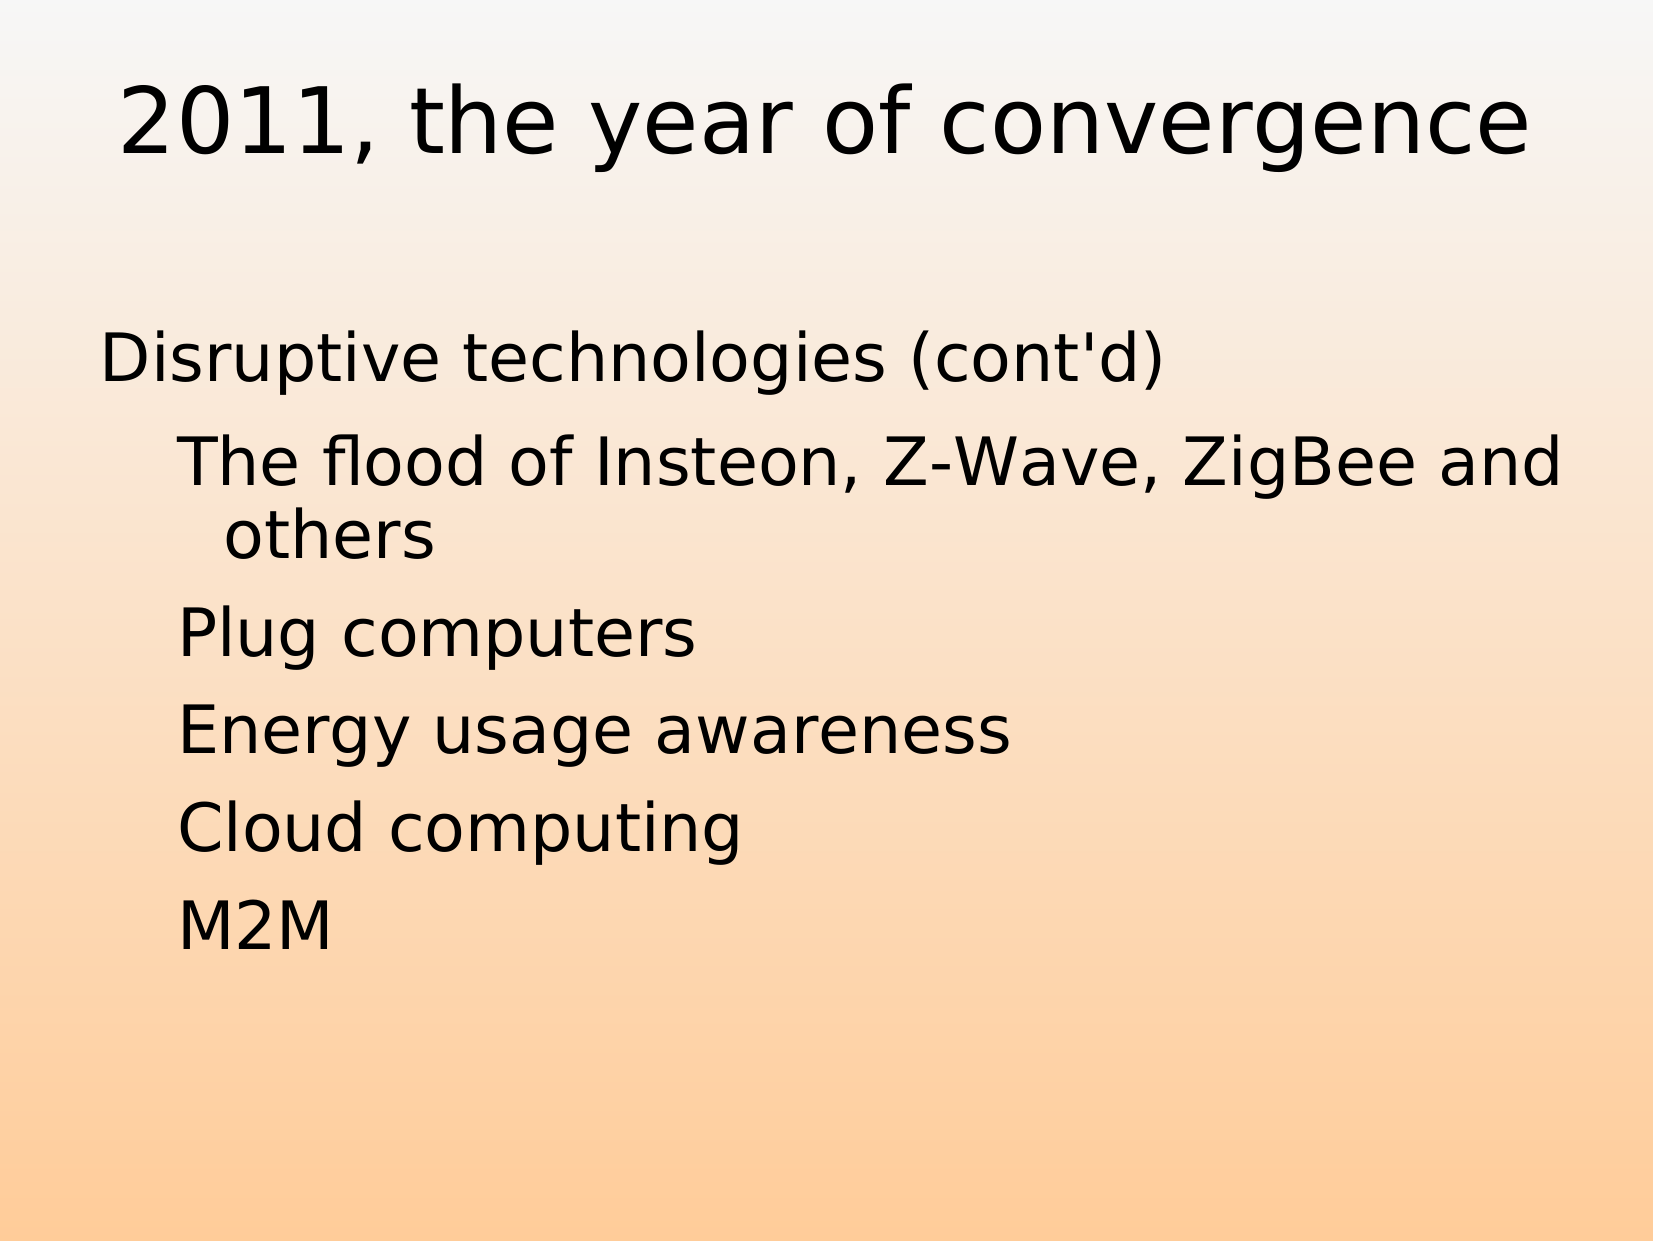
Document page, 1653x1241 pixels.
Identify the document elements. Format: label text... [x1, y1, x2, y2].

title 2011, the year of convergence [82, 27, 1570, 220]
list Disruptive technologies (cont'd) The flood of Insteon, Z-Wave, ZigBee and others Plug computers Energy usage awareness Cloud computing M2M [82, 322, 1570, 1127]
